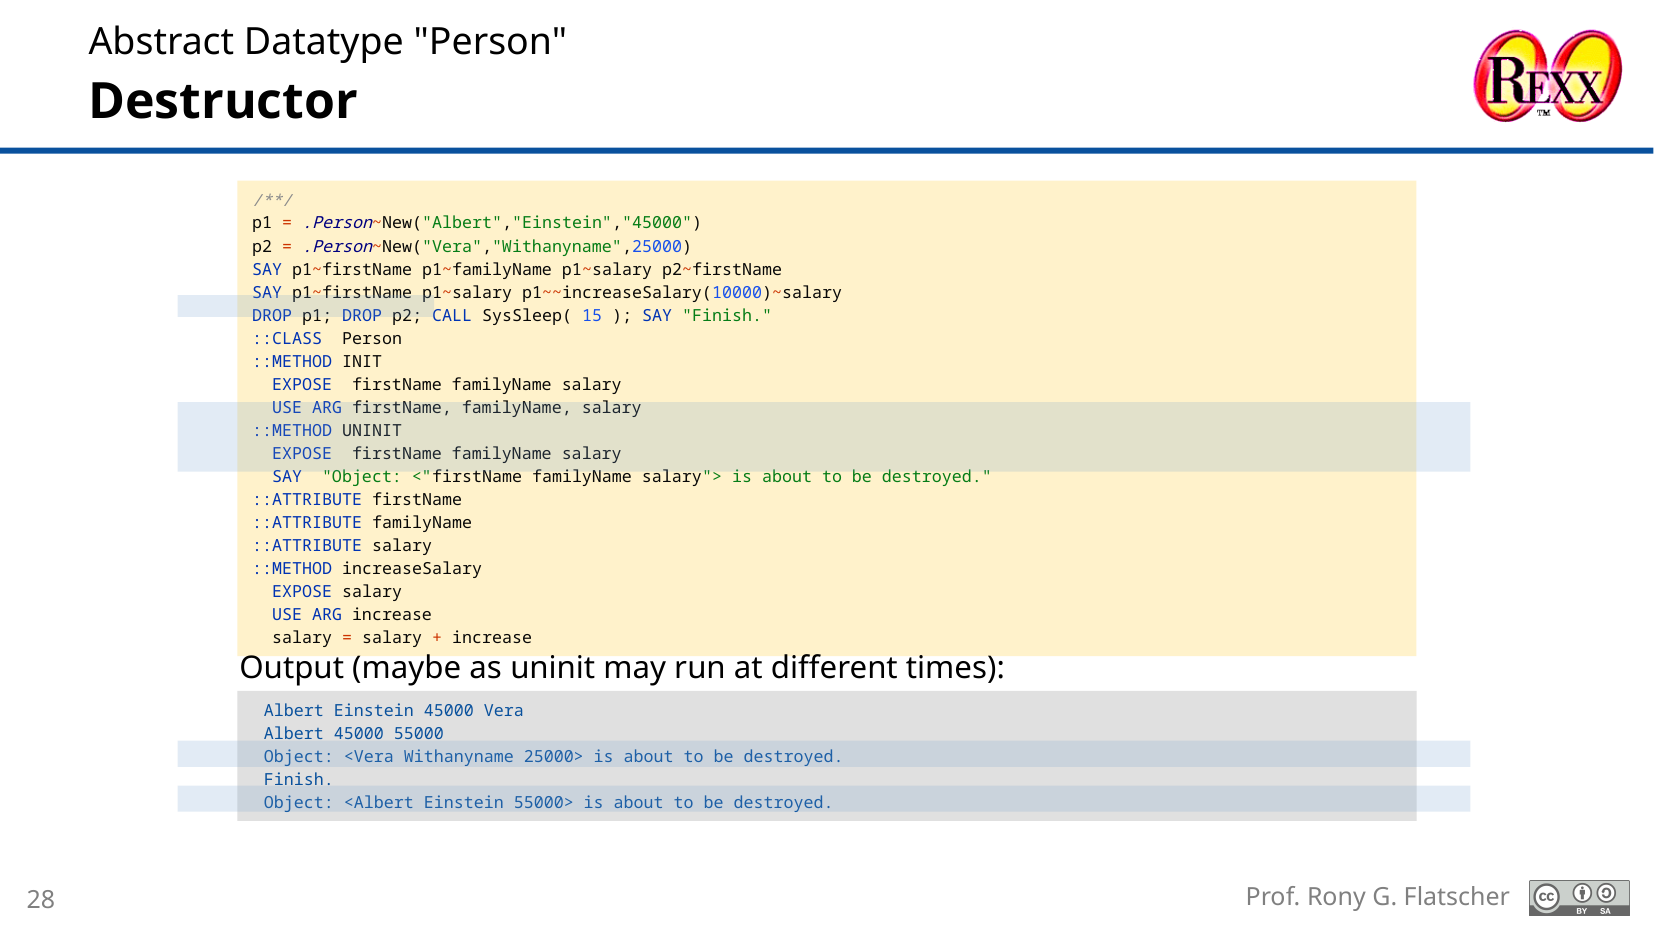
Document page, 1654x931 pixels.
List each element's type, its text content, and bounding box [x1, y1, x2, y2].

text_box [177, 402, 1471, 472]
text_box [177, 785, 1471, 812]
text_box [177, 740, 1471, 767]
text_box /**/ p1 = .Person~New("Albert","Einstein","45000") p2 = .Person~New("Vera","Withanyname",25000) SAY p1~firstName p1~familyName p1~salary p2~firstName SAY p1~firstName p1~salary p1~~increaseSalary(10000)~salary DROP p1; DROP p2; CALL SysSleep( 15 ); SAY "Finish." ::CLASS Person ::METHOD INIT EXPOSE firstName familyName salary USE ARG firstName, familyName, salary ::METHOD UNINIT EXPOSE firstName familyName salary SAY "Object: <"firstName familyName salary"> is about to be destroyed." ::ATTRIBUTE firstName ::ATTRIBUTE familyName ::ATTRIBUTE salary ::METHOD increaseSalary EXPOSE salary USE ARG increase salary = salary + increase [237, 180, 1417, 402]
text_box Output (maybe as uninit may run at different times): [224, 637, 1417, 694]
text_box [177, 295, 435, 317]
text_box /**/ p1 = .Person~New("Albert","Einstein","45000") p2 = .Person~New("Vera","Withanyname",25000) SAY p1~firstName p1~familyName p1~salary p2~firstName SAY p1~firstName p1~salary p1~~increaseSalary(10000)~salary DROP p1; DROP p2; CALL SysSleep( 15 ); SAY "Finish." ::CLASS Person ::METHOD INIT EXPOSE firstName familyName salary USE ARG firstName, familyName, salary ::METHOD UNINIT EXPOSE firstName familyName salary SAY "Object: <"firstName familyName salary"> is about to be destroyed." ::ATTRIBUTE firstName ::ATTRIBUTE familyName ::ATTRIBUTE salary ::METHOD increaseSalary EXPOSE salary USE ARG increase salary = salary + increase [237, 472, 1417, 631]
title Abstract Datatype "Person" Destructor [29, 0, 1654, 148]
text_box Albert Einstein 45000 Vera Albert 45000 55000 Object: <Vera Withanyname 25000> is about to be destroyed. Finish. Object: <Albert Einstein 55000> is about to be destroyed. [237, 694, 1417, 740]
text_box Albert Einstein 45000 Vera Albert 45000 55000 Object: <Vera Withanyname 25000> is about to be destroyed. Finish. Object: <Albert Einstein 55000> is about to be destroyed. [237, 767, 1417, 785]
